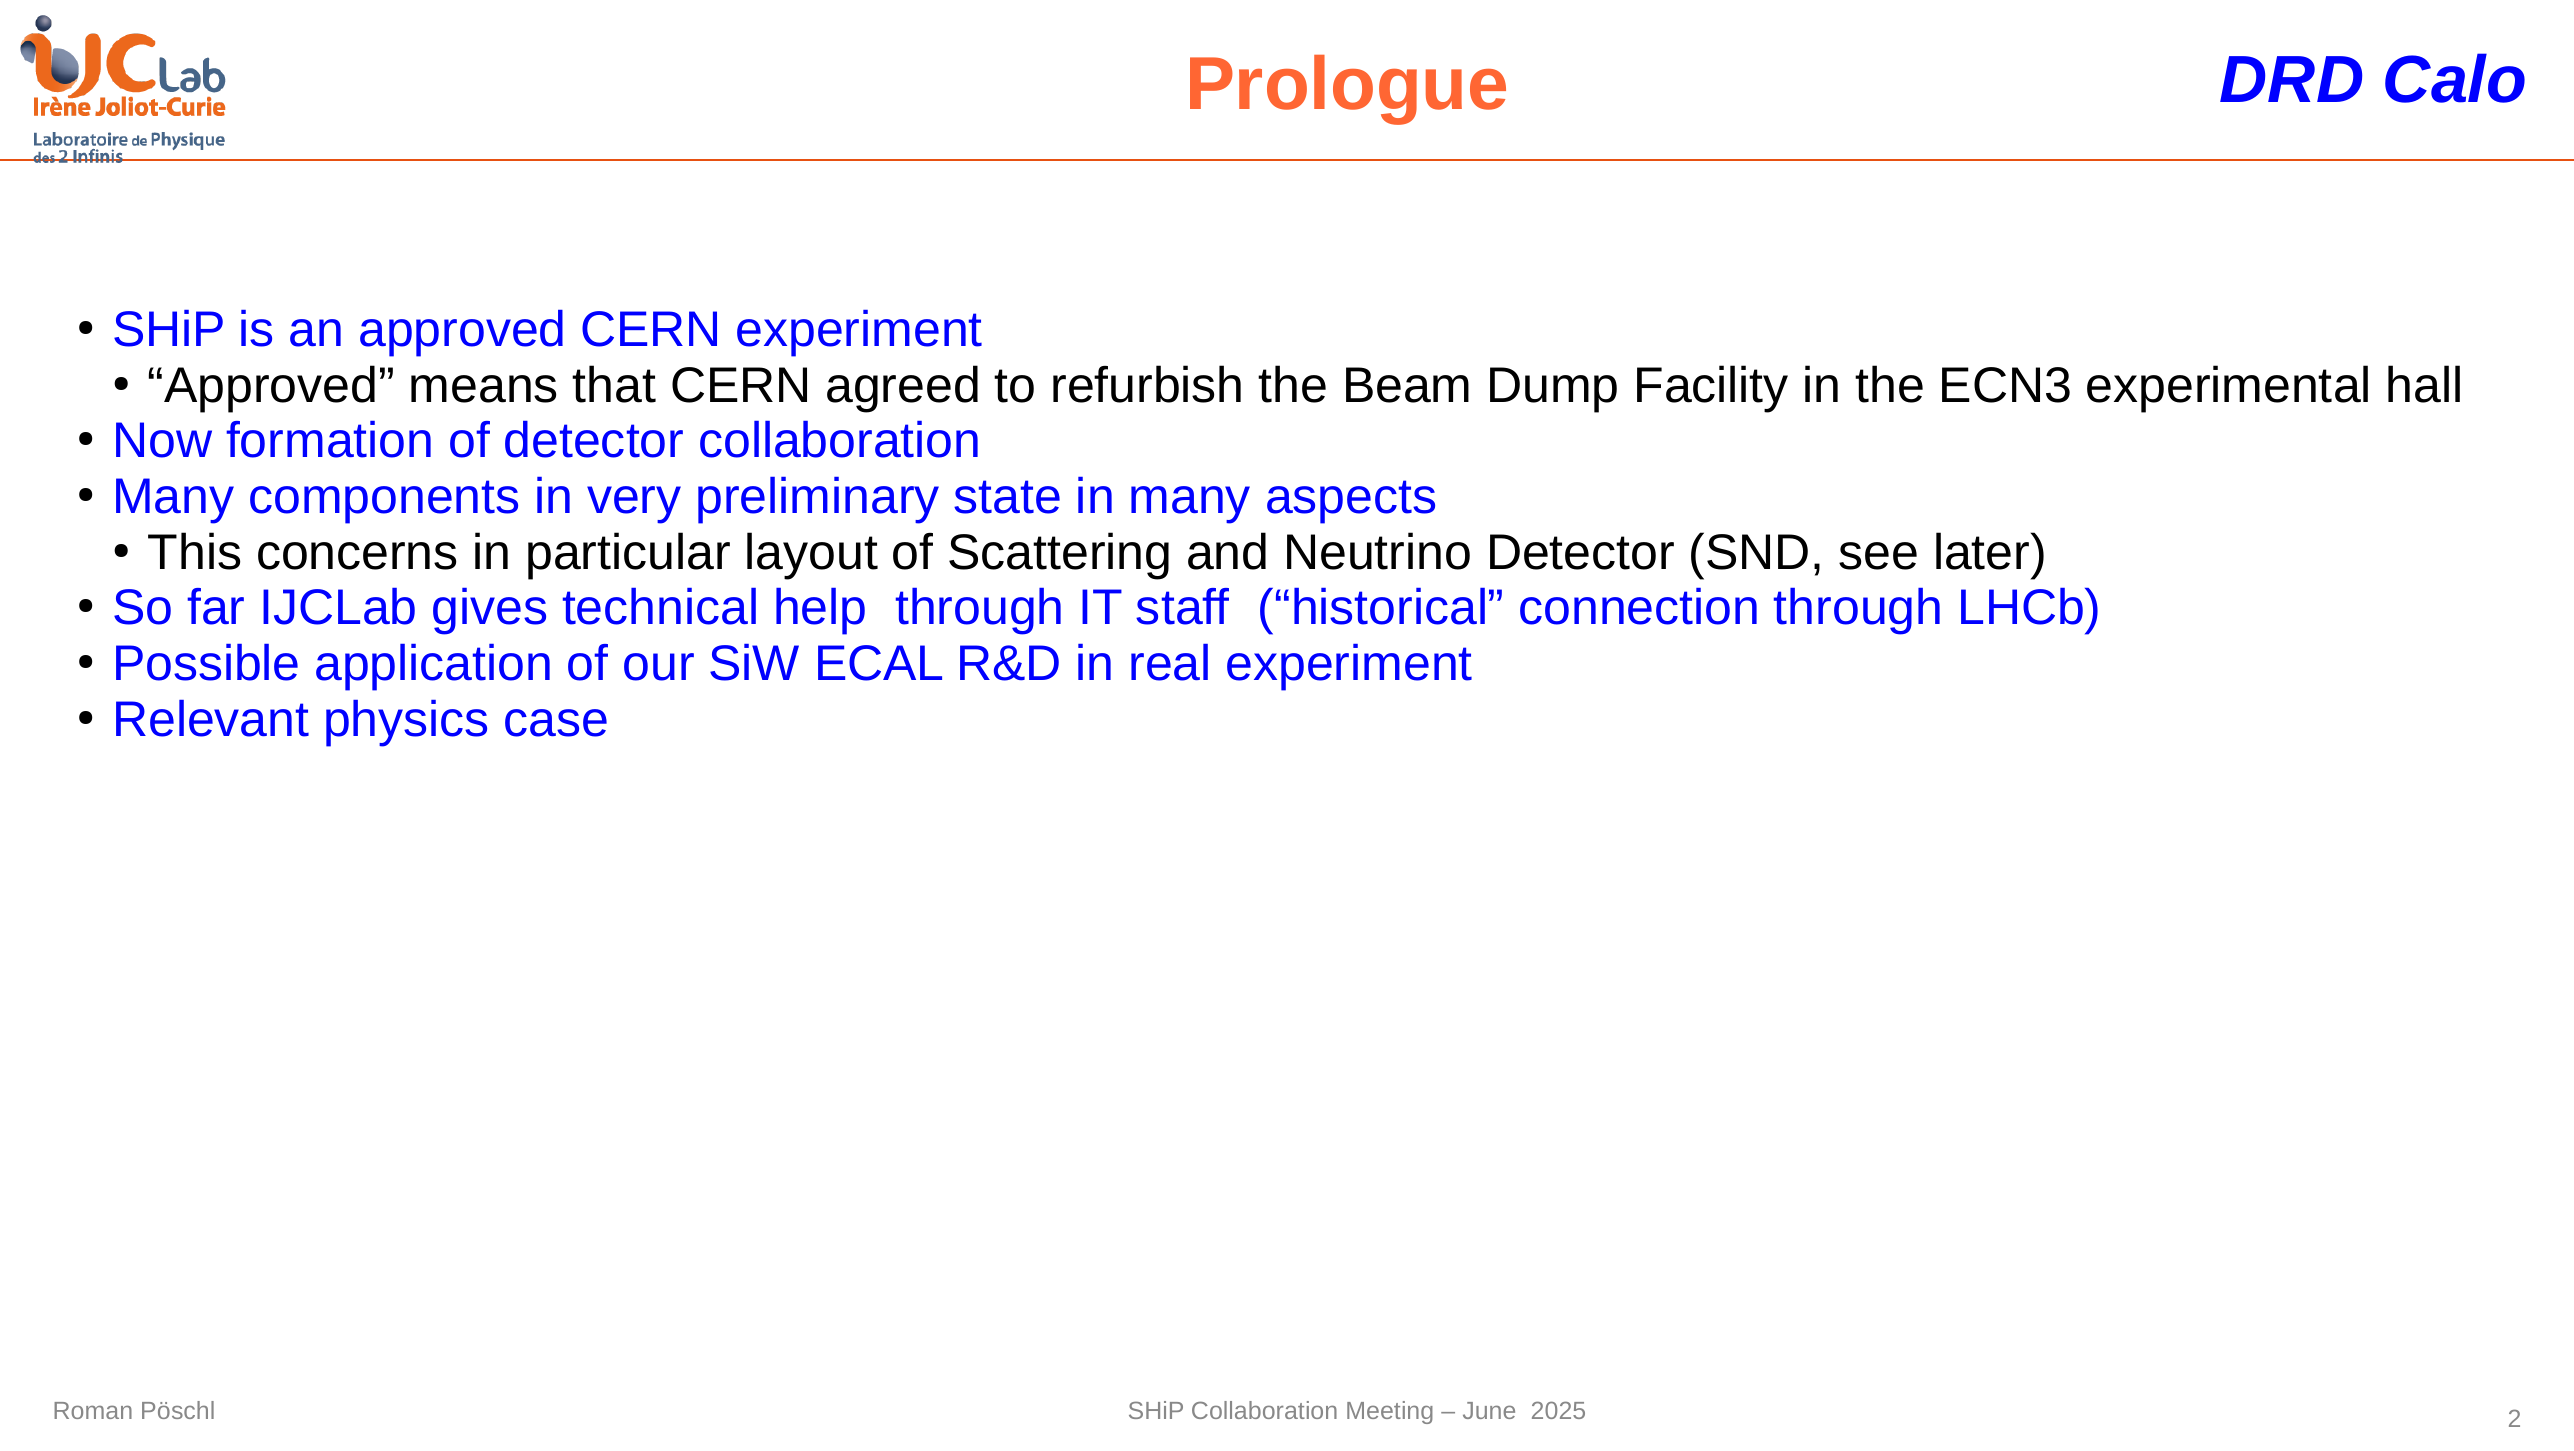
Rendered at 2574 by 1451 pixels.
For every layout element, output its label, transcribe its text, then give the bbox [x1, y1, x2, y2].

title Prologue [199, 34, 2517, 132]
picture [4, 0, 241, 178]
text_box SHiP is an approved CERN experiment “Approved” means that CERN agreed to refurbish the Beam Dump Facility in the ECN3 experimental hall Now formation of detector collaboration Many components in very preliminary state in many aspects This concerns in particular layout of Scattering and Neutrino Detector (SND, see later) So far IJCLab gives technical help through IT staff (“historical” connection through LHCb) Possible application of our SiW ECAL R&D in real experiment Relevant physics case [62, 293, 2481, 755]
